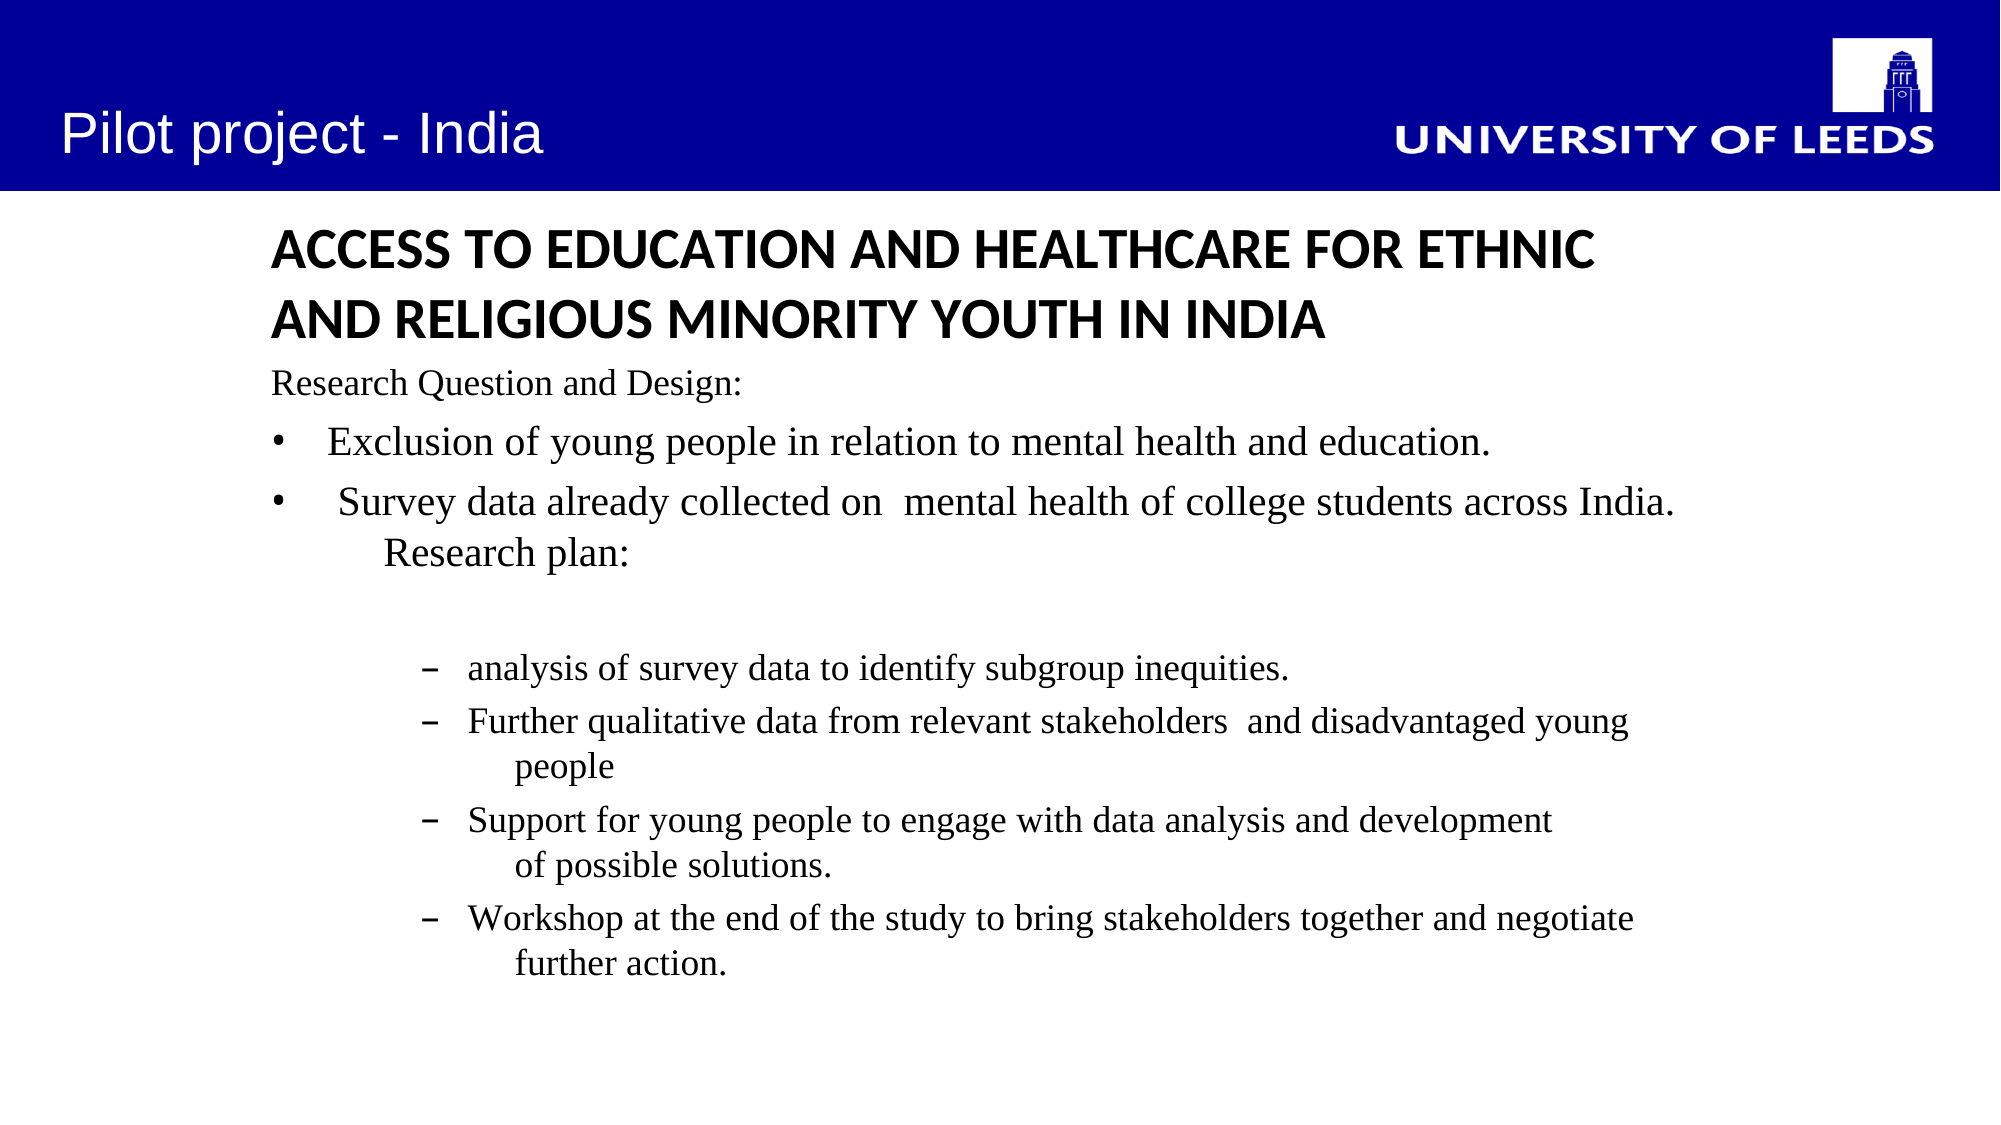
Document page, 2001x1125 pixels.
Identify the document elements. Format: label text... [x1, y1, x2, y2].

list ACCESS TO EDUCATION AND HEALTHCARE FOR ETHNIC AND RELIGIOUS MINORITY YOUTH IN INDIA Research Question and Design: Exclusion of young people in relation to mental health and education. Survey data already collected on mental health of college students across India. Research plan: analysis of survey data to identify subgroup inequities. Further qualitative data from relevant stakeholders and disadvantaged young people Support for young people to engage with data analysis and development of possible solutions. Workshop at the end of the study to bring stakeholders together and negotiate further action. [255, 202, 1725, 1083]
title Pilot project - India [54, 16, 1346, 173]
